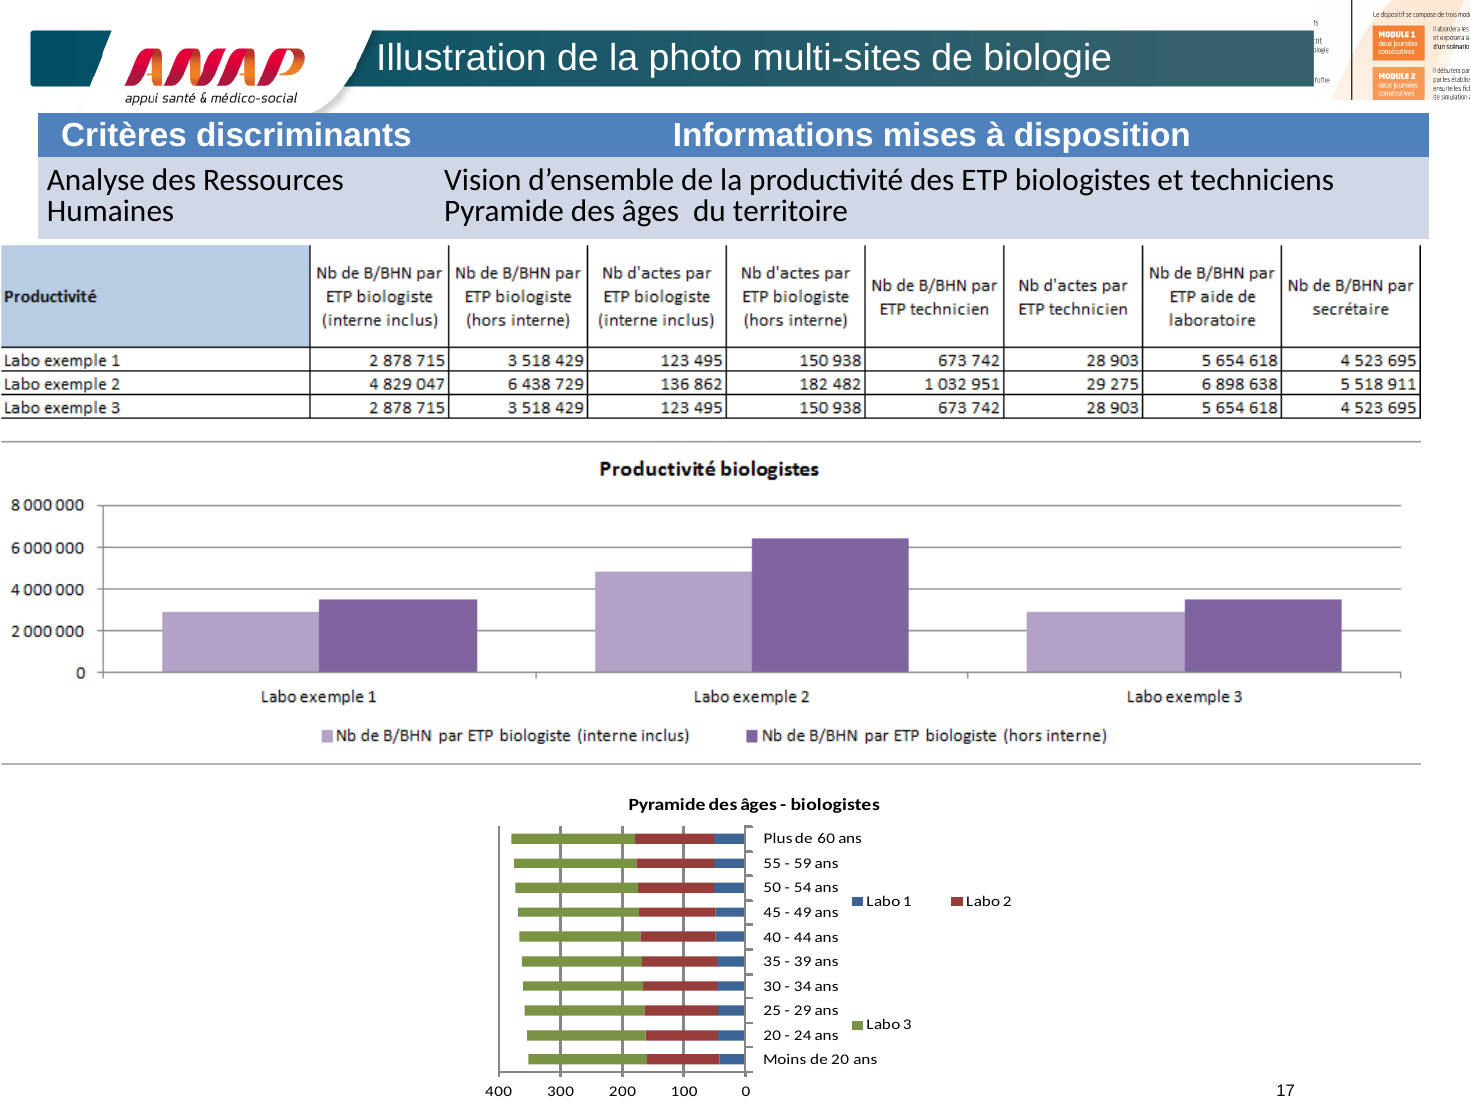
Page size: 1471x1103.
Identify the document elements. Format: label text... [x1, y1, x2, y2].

picture [0, 244, 1421, 776]
table_header Informations mises à disposition [435, 113, 1429, 157]
table_header Critères discriminants [38, 113, 435, 157]
table_cell Vision d’ensemble de la productivité des ETP biologistes et techniciens Pyramide des âges du territoire [435, 157, 1429, 239]
table_cell Analyse des Ressources Humaines [38, 157, 435, 239]
title Illustration de la photo multi-sites de biologie [376, 32, 1313, 89]
picture [1, 0, 1471, 155]
slide_number <numéro> [1261, 1072, 1434, 1102]
picture [475, 791, 1033, 1103]
